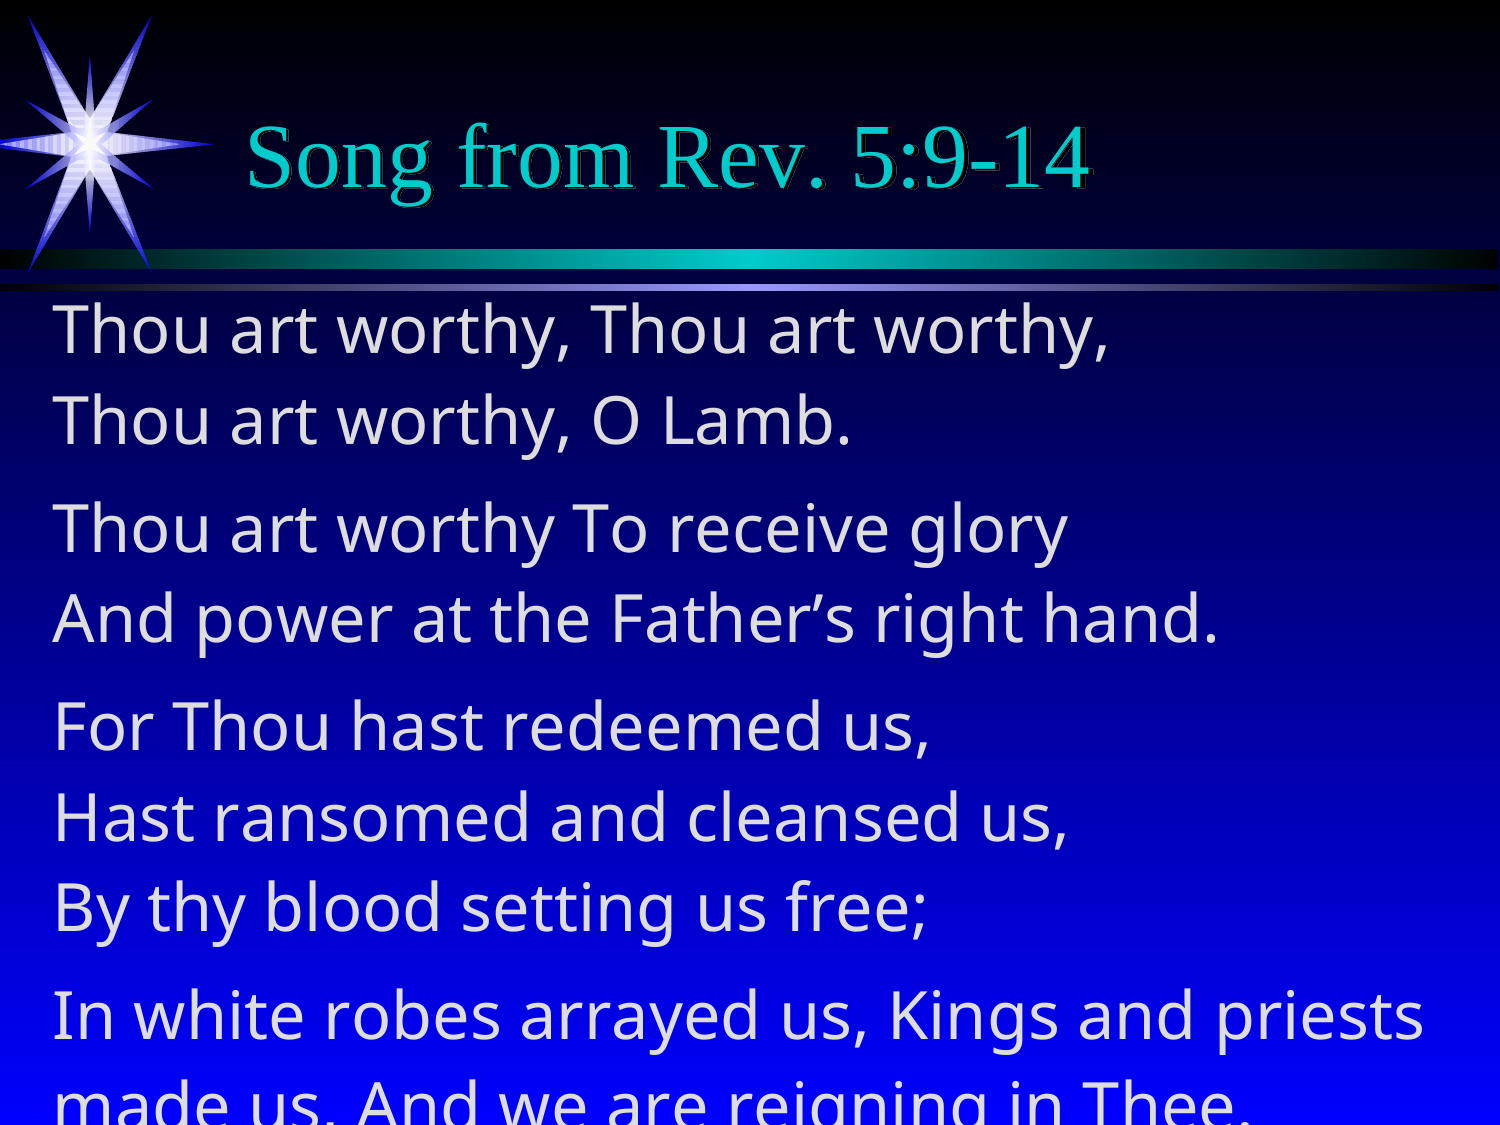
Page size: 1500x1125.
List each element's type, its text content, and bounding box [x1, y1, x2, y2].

text_box Thou art worthy, Thou art worthy, Thou art worthy, O Lamb. Thou art worthy To receive glory And power at the Father’s right hand. For Thou hast redeemed us, Hast ransomed and cleansed us, By thy blood setting us free; In white robes arrayed us, Kings and priests made us, And we are reigning in Thee. [37, 275, 1463, 1125]
title Song from Rev. 5:9-14 [229, 81, 1463, 232]
